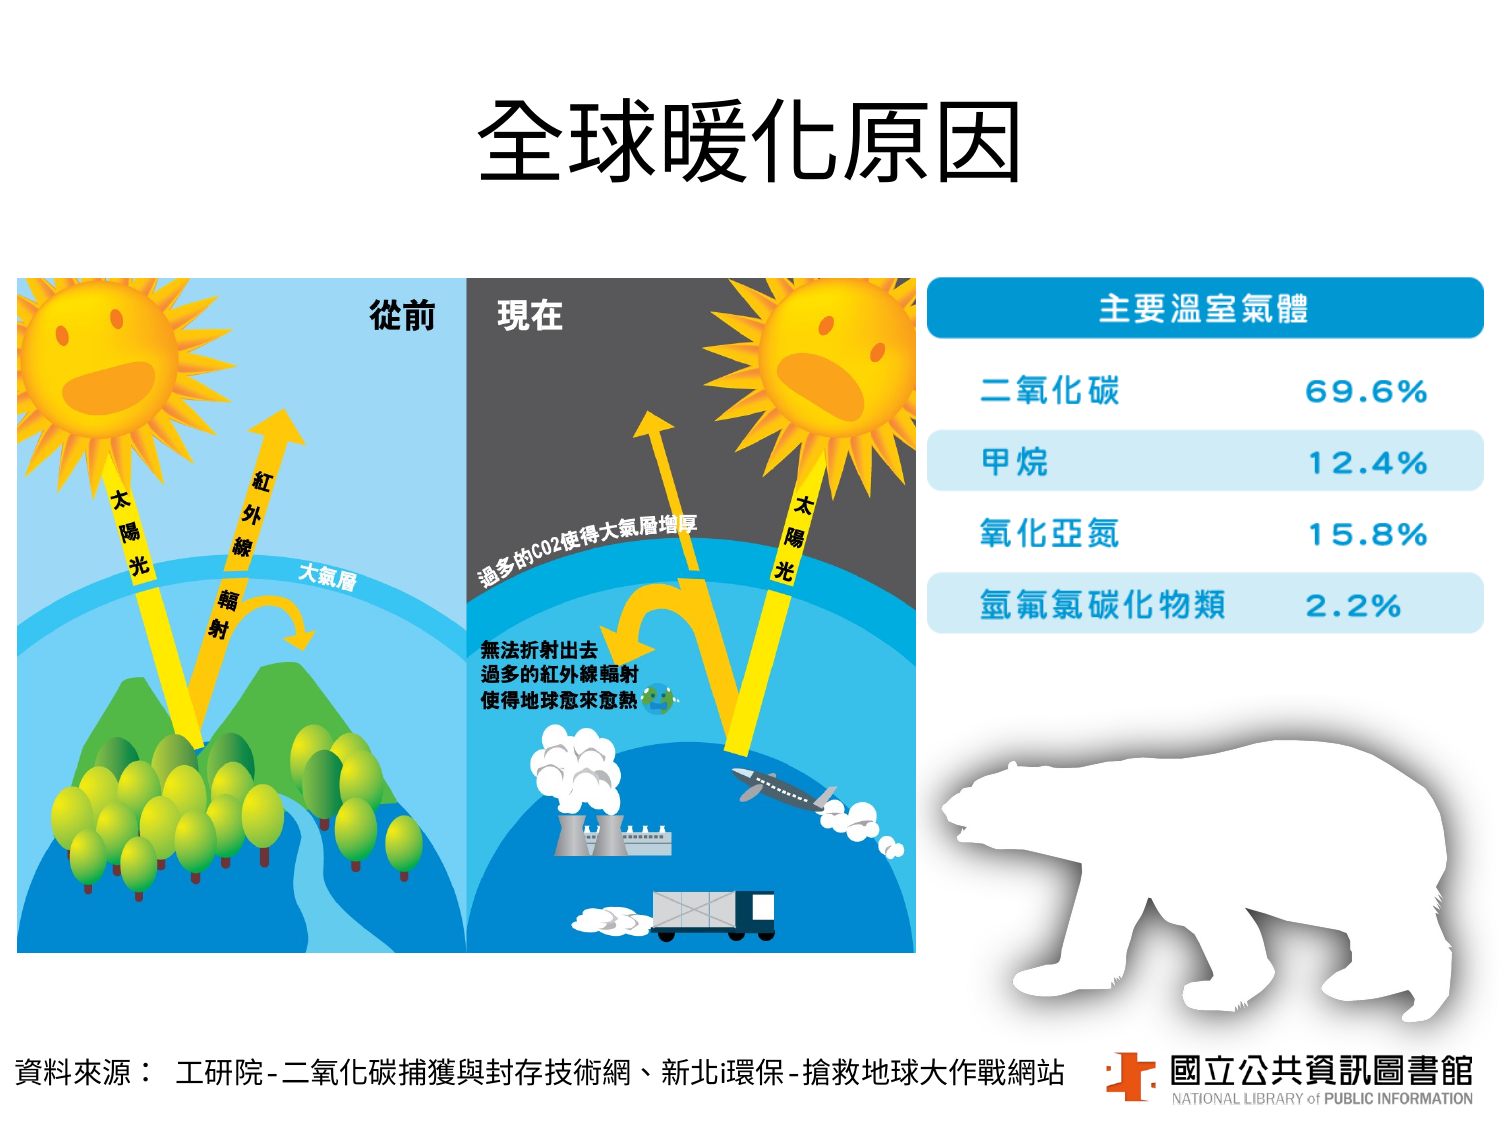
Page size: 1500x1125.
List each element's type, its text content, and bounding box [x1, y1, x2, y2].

picture [927, 231, 1484, 289]
picture [729, 933, 746, 941]
picture [1278, 294, 1307, 323]
picture [927, 327, 1484, 695]
text_box 資料來源： 工研院-二氧化碳捕獲與封存技術網、新北i環保-搶救地球大作戰網站 [0, 1046, 1093, 1097]
picture [1104, 1050, 1474, 1105]
picture [660, 933, 675, 942]
picture [1207, 294, 1235, 322]
picture [572, 890, 736, 937]
picture [758, 933, 776, 942]
title 全球暖化原因 [75, 45, 1425, 233]
picture [1100, 294, 1129, 322]
picture [1135, 294, 1164, 323]
picture [1172, 294, 1200, 322]
picture [17, 278, 916, 953]
picture [753, 895, 774, 921]
picture [1243, 294, 1272, 323]
